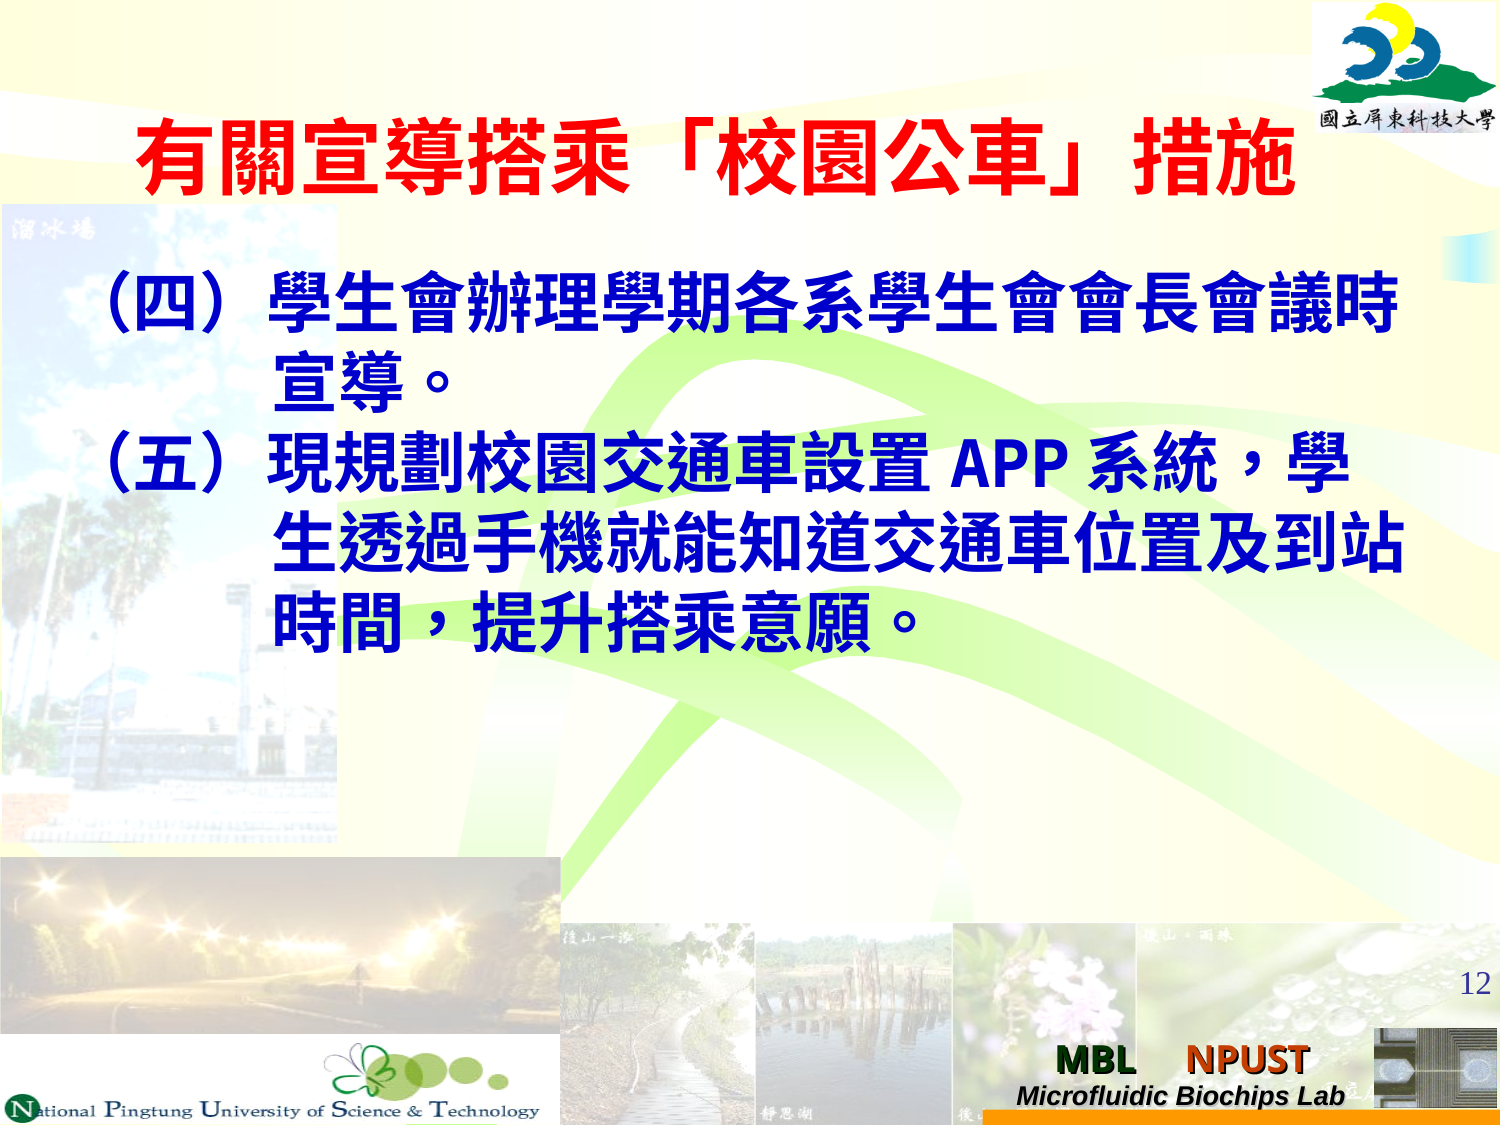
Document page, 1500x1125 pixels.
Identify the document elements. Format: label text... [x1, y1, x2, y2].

text_box 有關宣導搭乘「校園公車」措施 [100, 101, 1332, 278]
picture [1312, 2, 1496, 133]
text_box （四）學生會辦理學期各系學生會會長會議時宣導。 （五）現規劃校園交通車設置APP系統，學生透過手機就能知道交通車位置及到站時間，提升搭乘意願。 [58, 246, 1424, 756]
picture [0, 857, 1500, 1125]
picture [1264, 1095, 1270, 1103]
